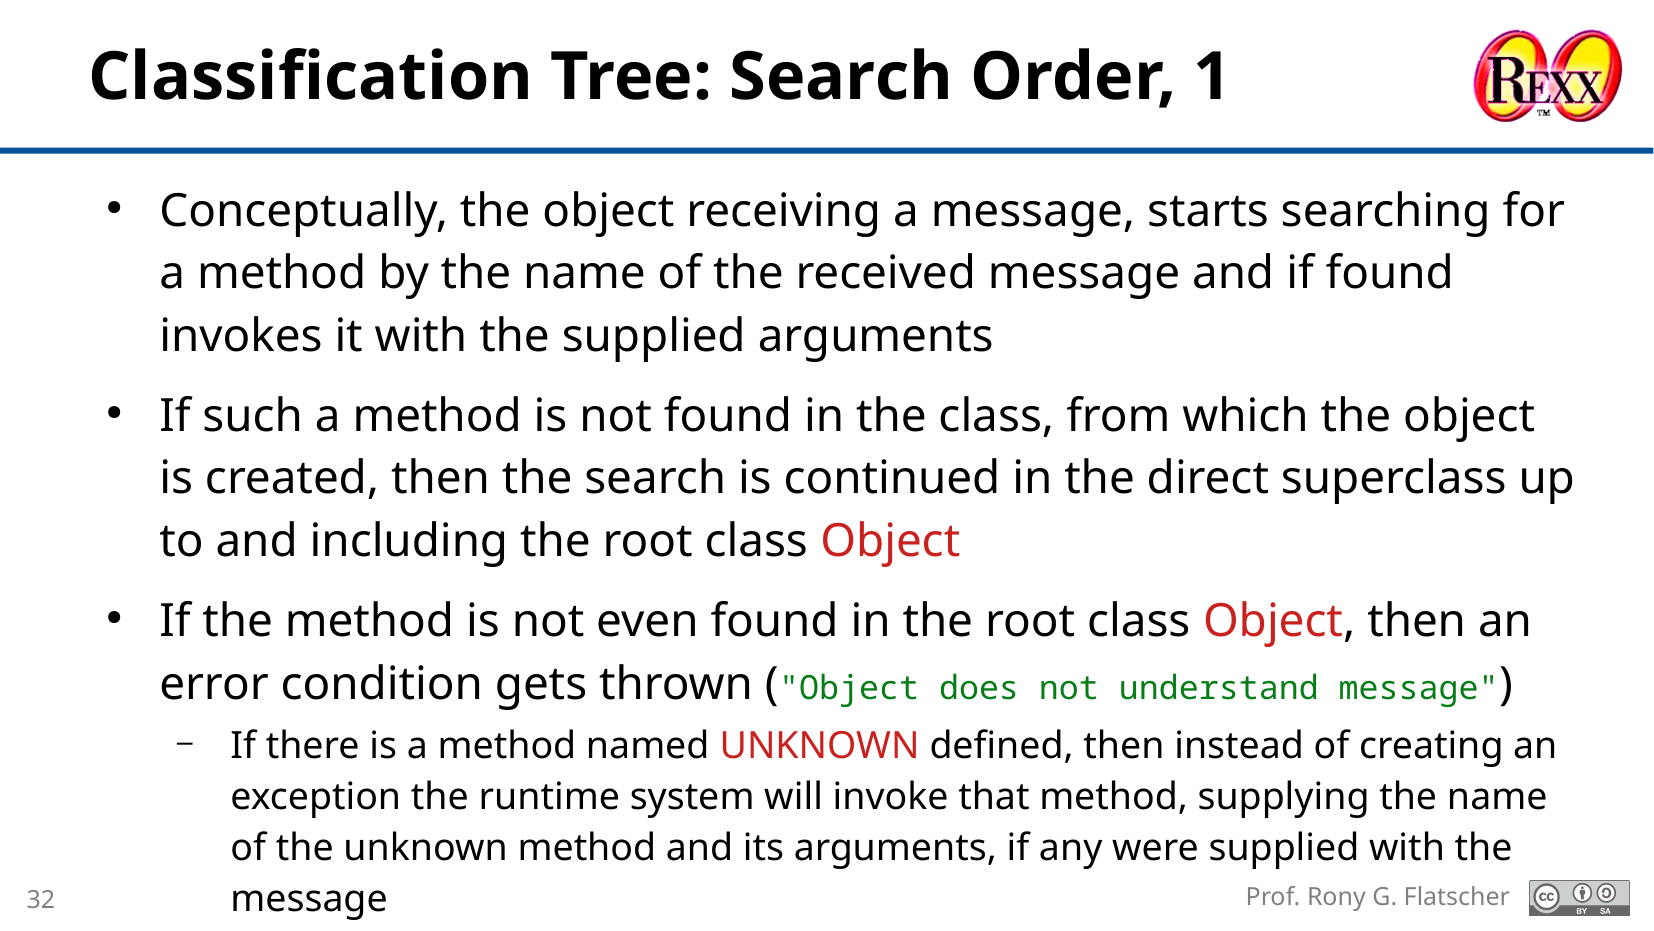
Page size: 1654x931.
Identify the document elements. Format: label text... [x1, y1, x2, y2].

list Conceptually, the object receiving a message, starts searching for a method by the name of the received message and if found invokes it with the supplied arguments If such a method is not found in the class, from which the object is created, then the search is continued in the direct superclass up to and including the root class Object If the method is not even found in the root class Object, then an error condition gets thrown ("Object does not understand message") If there is a method named UNKNOWN defined, then instead of creating an exception the runtime system will invoke that method, supplying the name of the unknown method and its arguments, if any were supplied with the message [88, 177, 1577, 857]
title Classification Tree: Search Order, 1 [29, 0, 1654, 148]
